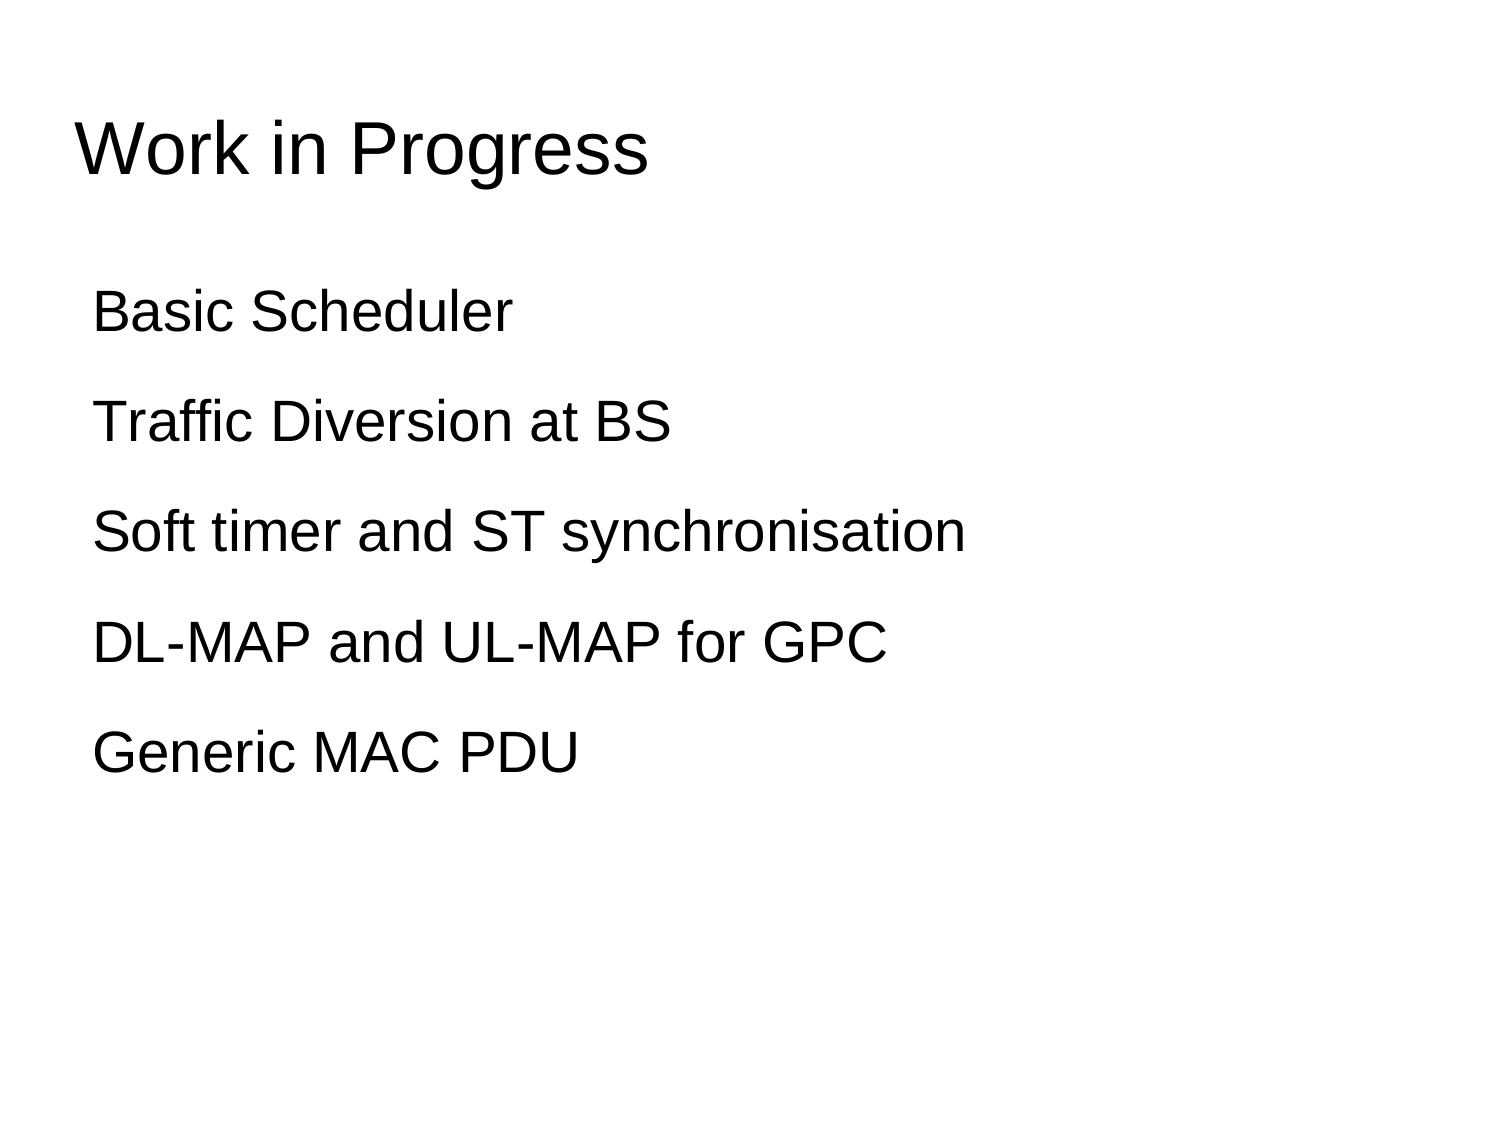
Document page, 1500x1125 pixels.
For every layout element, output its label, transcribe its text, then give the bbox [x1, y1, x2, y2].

title Work in Progress [74, 51, 1425, 227]
list Basic Scheduler Traffic Diversion at BS Soft timer and ST synchronisation DL-MAP and UL-MAP for GPC Generic MAC PDU [74, 263, 1425, 993]
